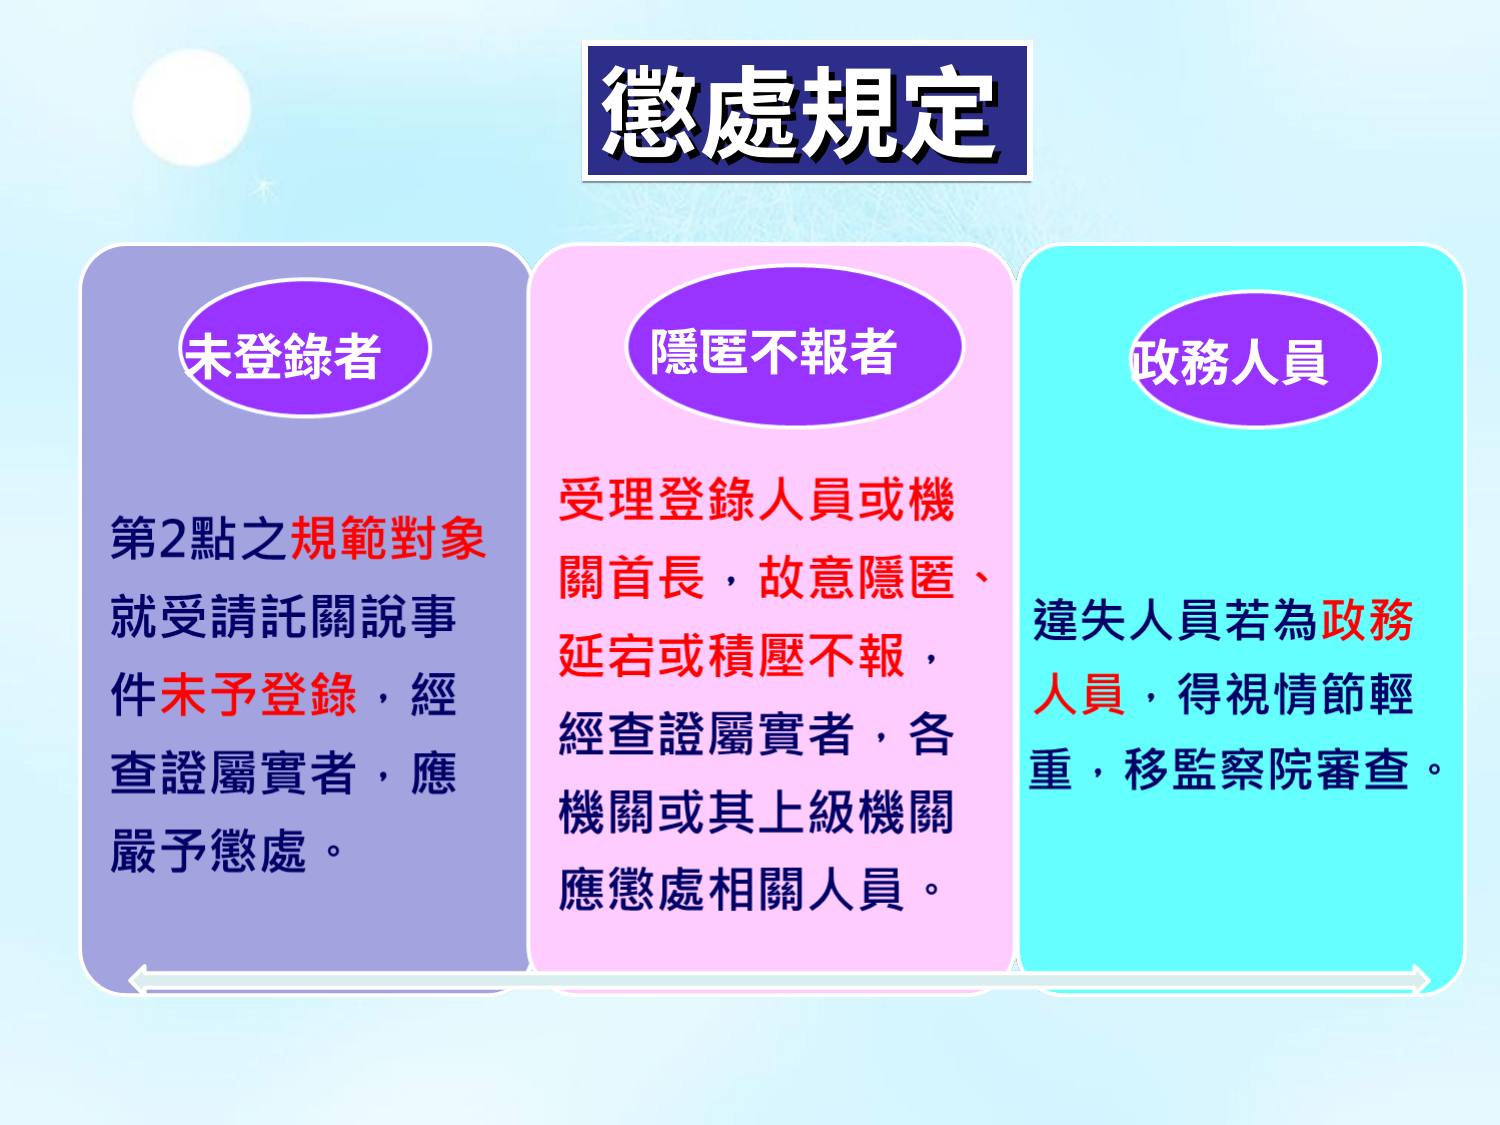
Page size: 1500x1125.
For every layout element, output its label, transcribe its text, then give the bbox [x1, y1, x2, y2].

text_box 懲處規定 [584, 42, 1030, 179]
picture [0, 0, 1500, 1125]
text_box 未登錄者 [168, 317, 417, 394]
text_box 政務人員 [1115, 323, 1346, 400]
text_box 隱匿不報者 [634, 312, 950, 388]
